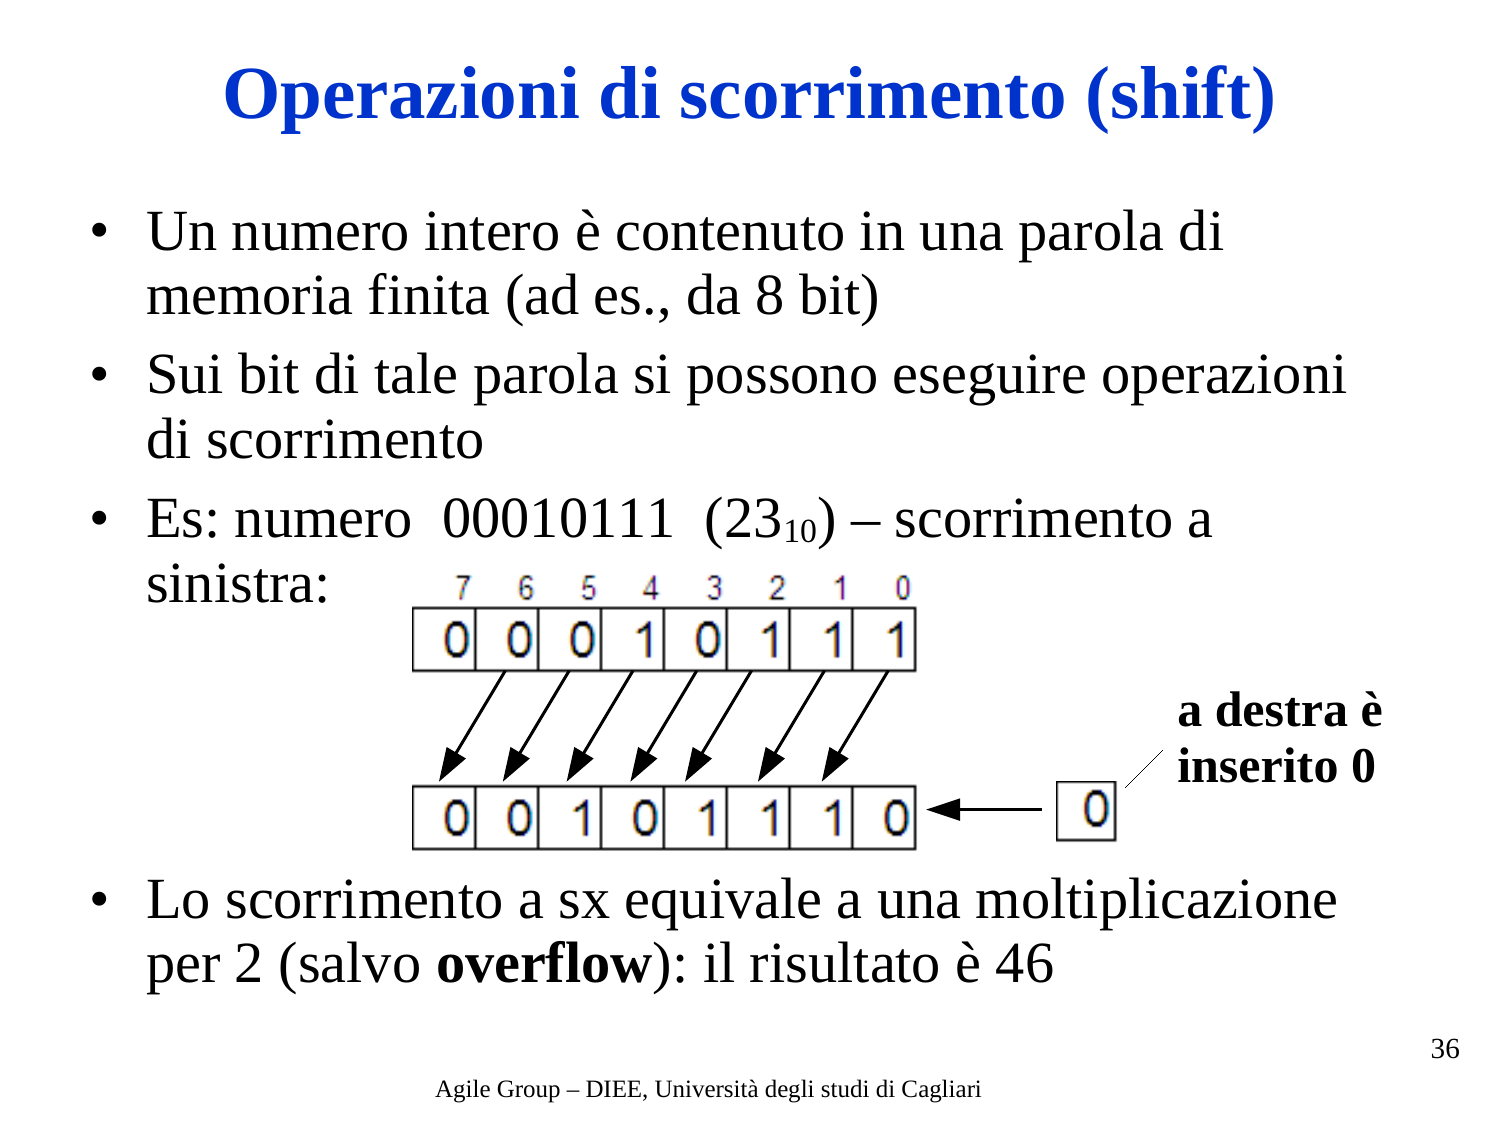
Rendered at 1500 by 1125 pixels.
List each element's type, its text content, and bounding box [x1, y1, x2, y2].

list Un numero intero è contenuto in una parola di memoria finita (ad es., da 8 bit) Sui bit di tale parola si possono eseguire operazioni di scorrimento Es: numero 00010111 (2310) – scorrimento a sinistra: Lo scorrimento a sx equivale a una moltiplicazione per 2 (salvo overflow): il risultato è 46 [75, 190, 1417, 1023]
picture [412, 569, 934, 863]
title Operazioni di scorrimento (shift) [112, 12, 1388, 175]
text_box a destra è inserito 0 [1162, 675, 1411, 821]
picture [1056, 781, 1122, 847]
